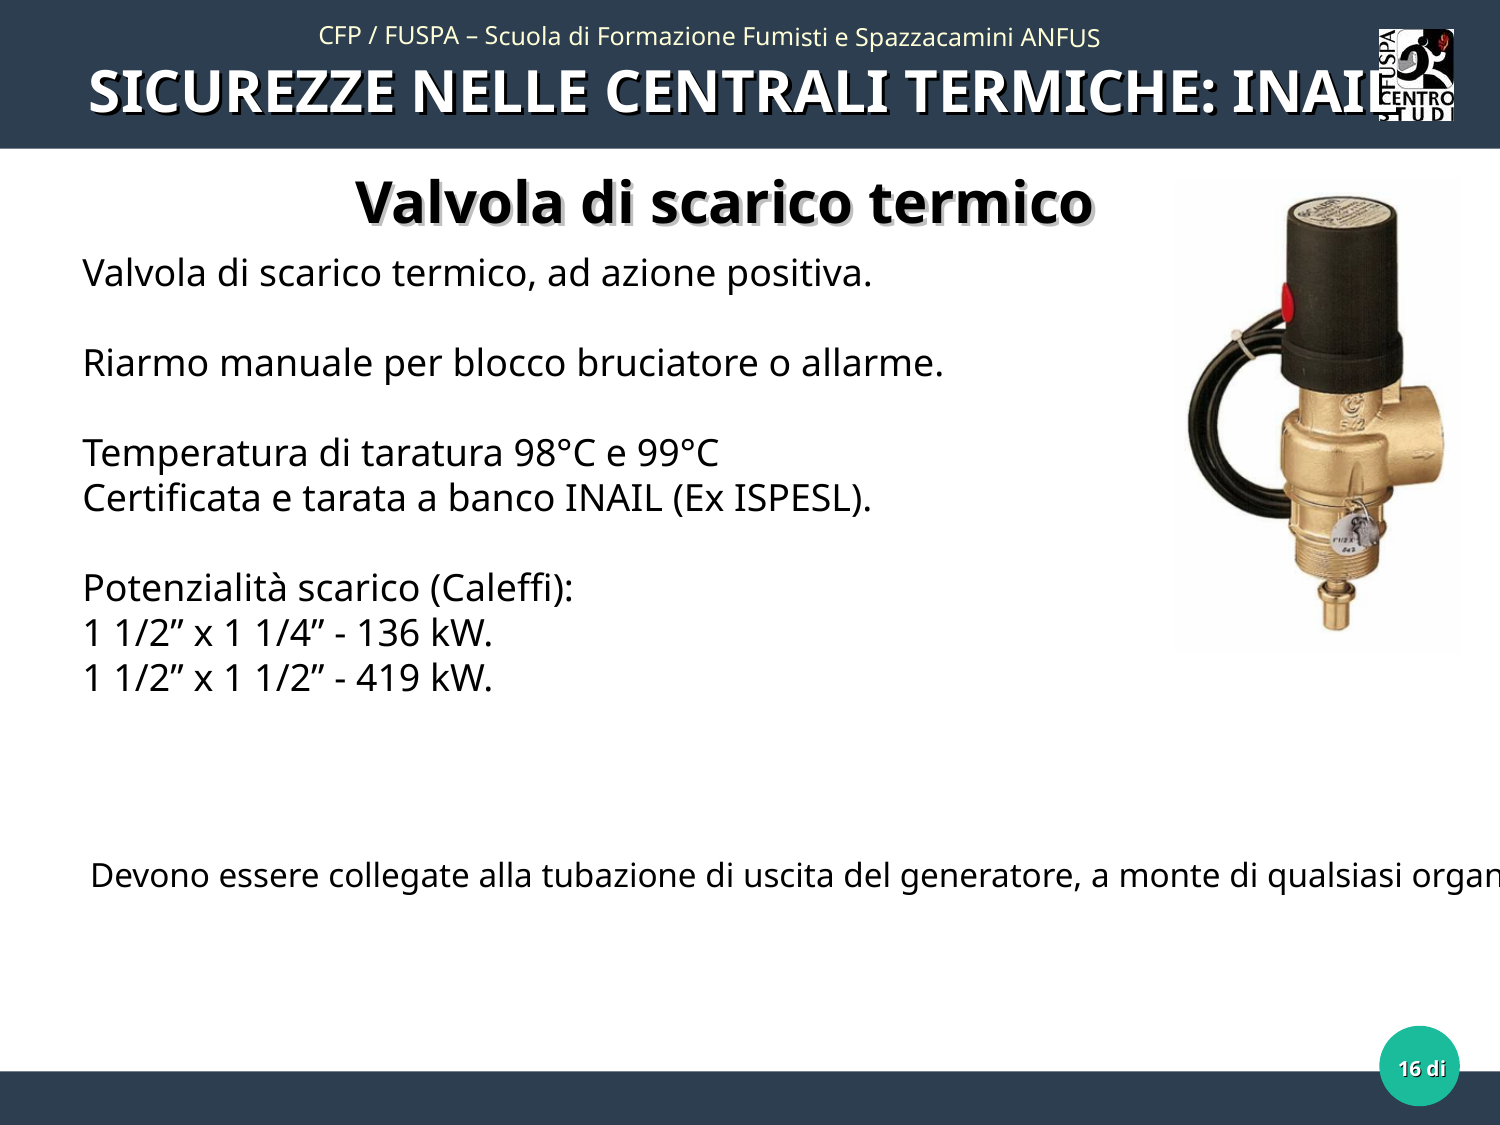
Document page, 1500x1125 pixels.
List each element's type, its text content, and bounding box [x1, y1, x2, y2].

picture [1175, 178, 1461, 654]
title Valvola di scarico termico [67, 159, 1384, 241]
text_box Devono essere collegate alla tubazione di uscita del generatore, a monte di qualsiasi organo di intercettazione, con l’elemento sensibile immerso nella corrente di acqua calda in uscita quanto più possibile in prossimità del generatore. (entro 1m dal generatore) [75, 846, 1307, 1021]
text_box Valvola di scarico termico, ad azione positiva. Riarmo manuale per blocco bruciatore o allarme. Temperatura di taratura 98°C e 99°C Certificata e tarata a banco INAIL (Ex ISPESL). Potenzialità scarico (Caleffi): 1 1/2” x 1 1/4” - 136 kW. 1 1/2” x 1 1/2” - 419 kW. [67, 241, 1183, 708]
